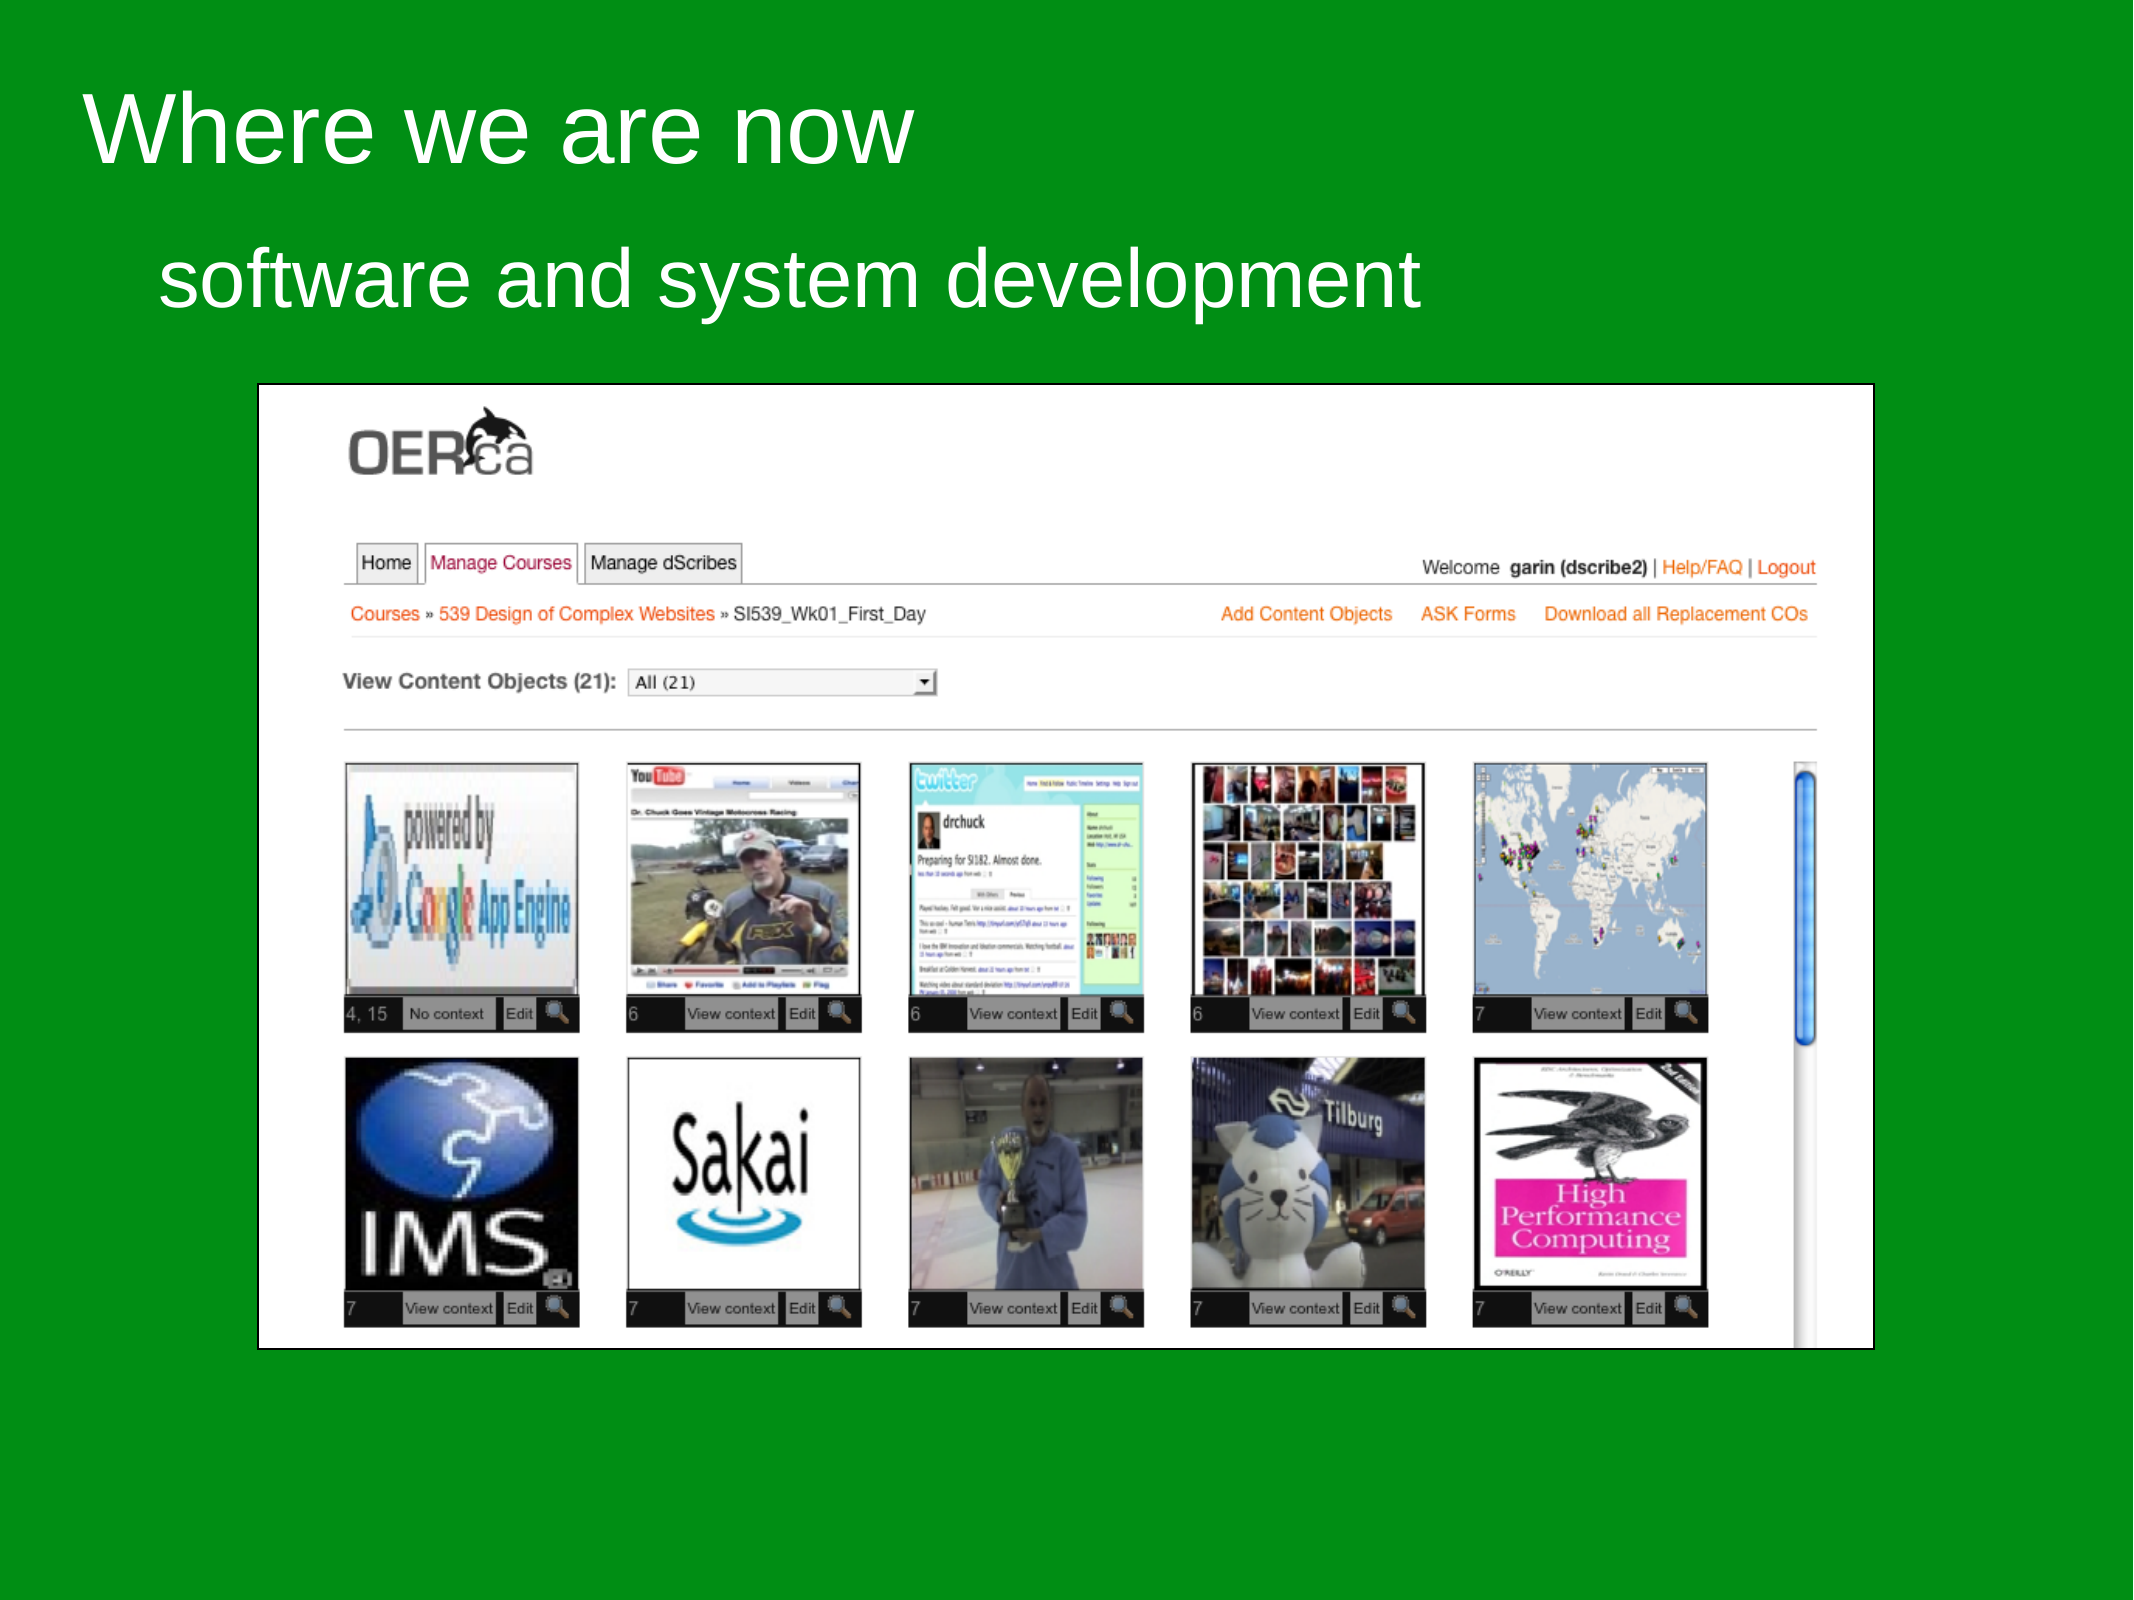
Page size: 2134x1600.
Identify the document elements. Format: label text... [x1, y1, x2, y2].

text_box software and system development [158, 221, 1709, 327]
text_box Where we are now [82, 63, 916, 184]
picture [259, 385, 1873, 1348]
